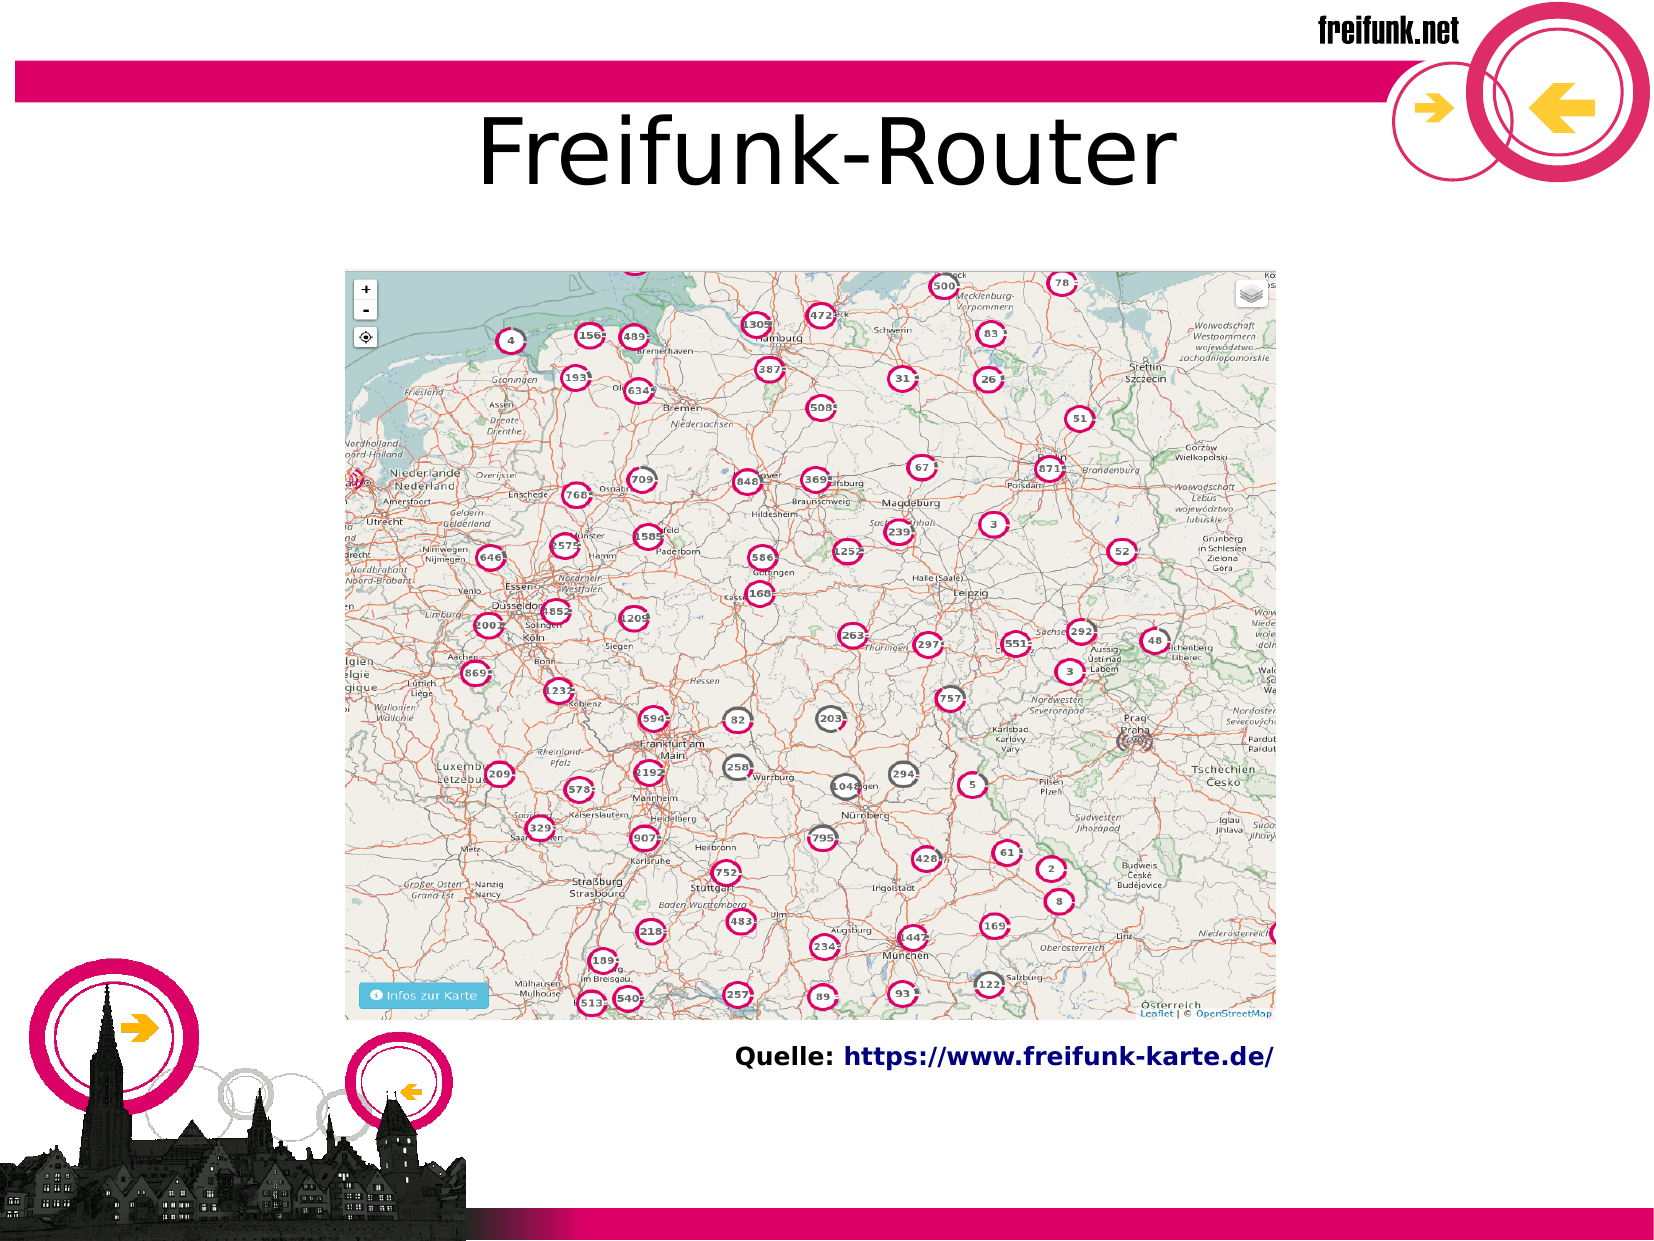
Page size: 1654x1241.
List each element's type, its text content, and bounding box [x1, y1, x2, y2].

text_box Quelle: https://www.freifunk-karte.de/ [720, 1035, 1293, 1105]
picture [345, 269, 1276, 1021]
title Freifunk-Router [82, 49, 1571, 257]
